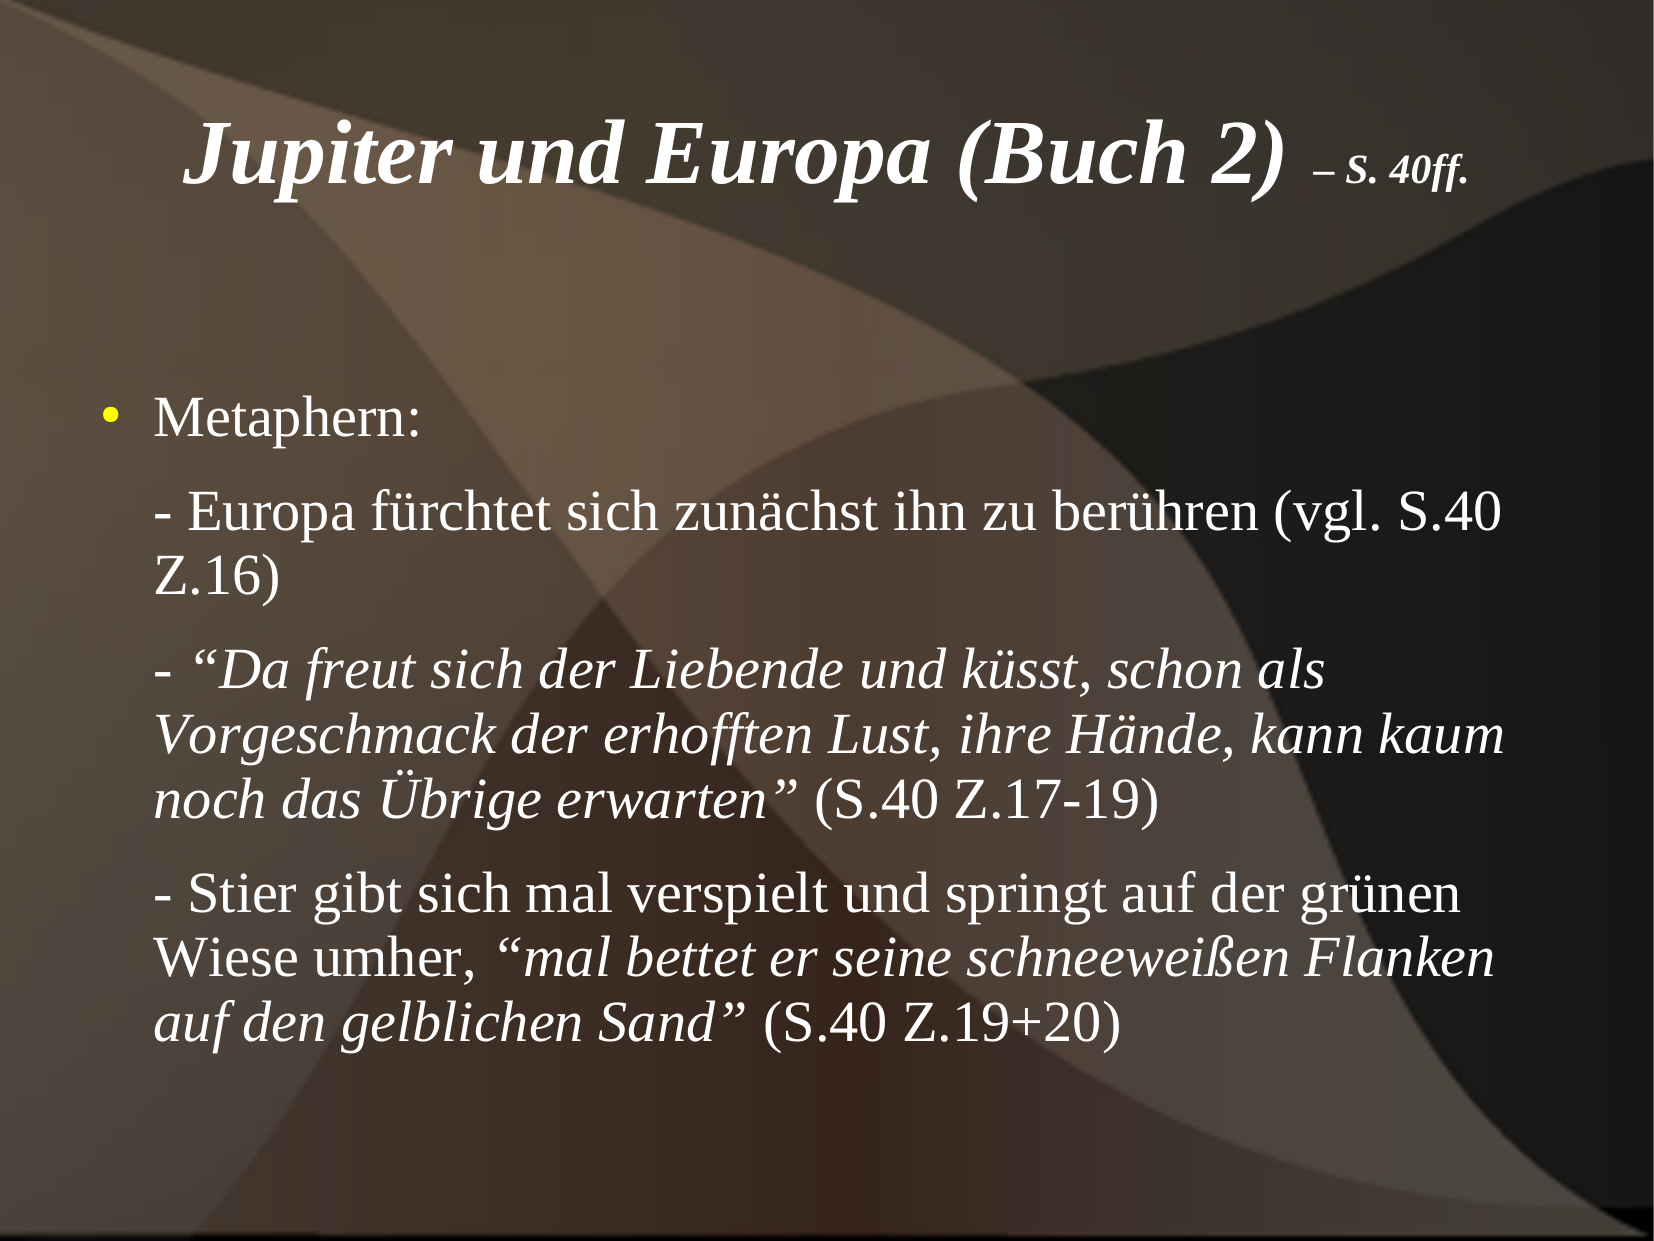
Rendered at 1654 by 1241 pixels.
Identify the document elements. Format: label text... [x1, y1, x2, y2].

title Jupiter und Europa (Buch 2) – S. 40ff. [82, 49, 1571, 257]
list Metaphern: - Europa fürchtet sich zunächst ihn zu berühren (vgl. S.40 Z.16) - “Da freut sich der Liebende und küsst, schon als Vorgeschmack der erhofften Lust, ihre Hände, kann kaum noch das Übrige erwarten” (S.40 Z.17-19) - Stier gibt sich mal verspielt und springt auf der grünen Wiese umher, “mal bettet er seine schneeweißen Flanken auf den gelblichen Sand” (S.40 Z.19+20) [82, 290, 1571, 1158]
picture [0, 0, 1654, 1241]
